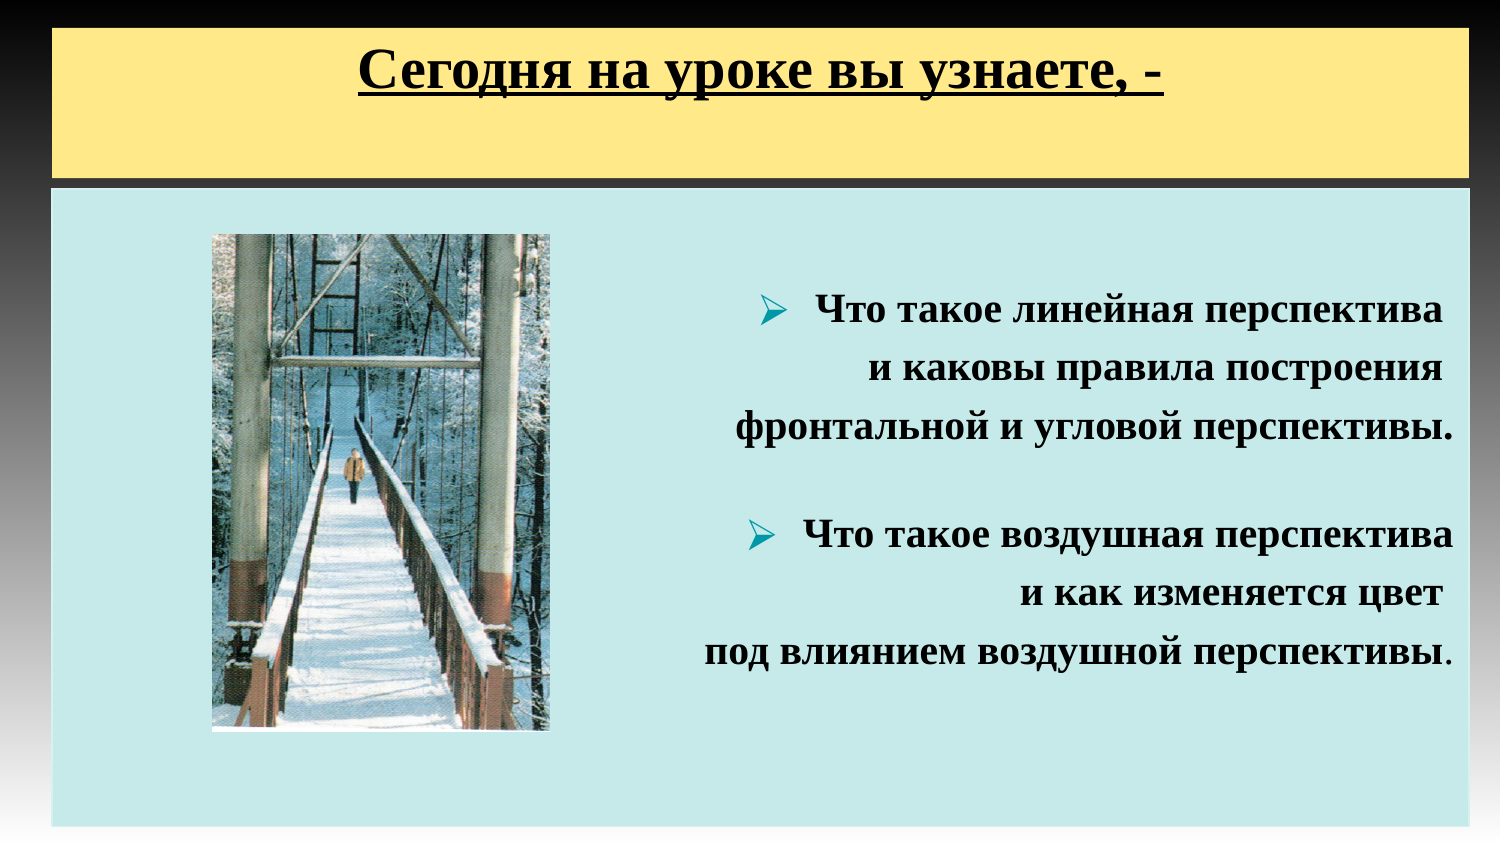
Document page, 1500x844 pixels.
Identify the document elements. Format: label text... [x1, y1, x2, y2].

list Что такое линейная перспектива и каковы правила построения фронтальной и угловой перспективы. Что такое воздушная перспектива и как изменяется цвет под влиянием воздушной перспективы. [52, 189, 1469, 827]
title Сегодня на уроке вы узнаете, - [52, 27, 1469, 179]
picture [212, 234, 550, 732]
